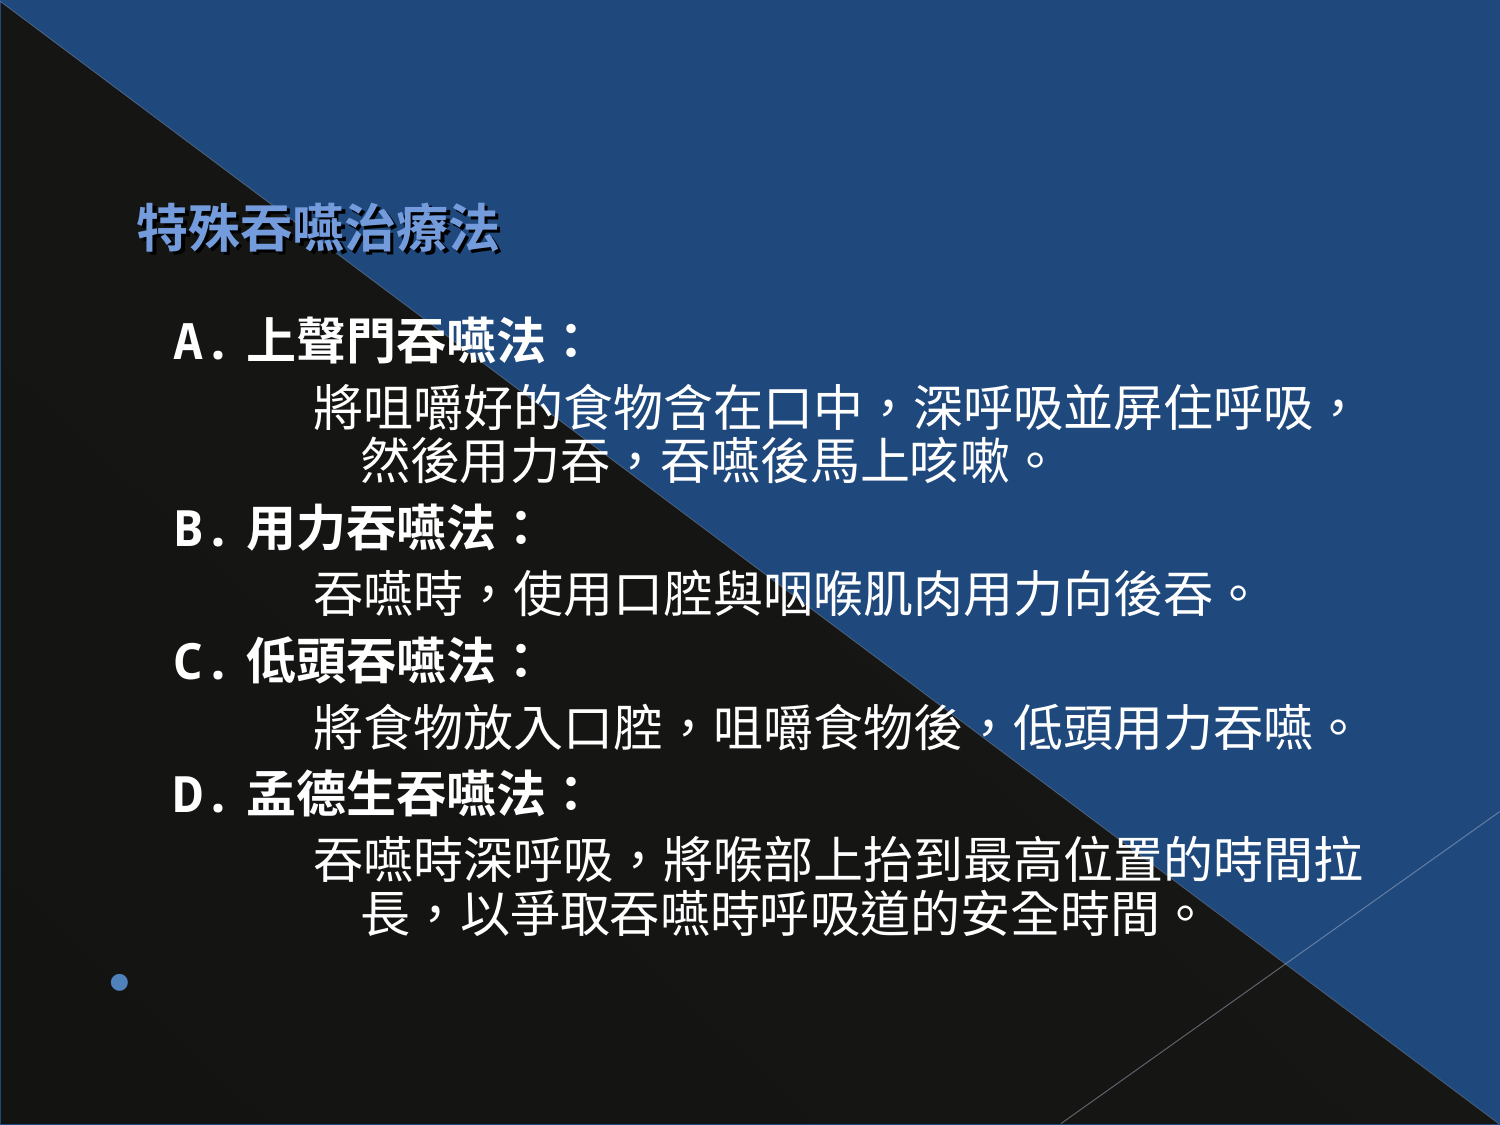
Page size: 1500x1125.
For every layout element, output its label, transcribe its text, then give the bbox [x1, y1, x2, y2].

list A.上聲門吞嚥法： 將咀嚼好的食物含在口中，深呼吸並屏住呼吸，然後用力吞，吞嚥後馬上咳嗽。 B.用力吞嚥法： 吞嚥時，使用口腔與咽喉肌肉用力向後吞。 C.低頭吞嚥法： 將食物放入口腔，咀嚼食物後，低頭用力吞嚥。 D.孟德生吞嚥法： 吞嚥時深呼吸，將喉部上抬到最高位置的時間拉長，以爭取吞嚥時呼吸道的安全時間。 [75, 308, 1426, 1008]
title 特殊吞嚥治療法 [82, 140, 1433, 329]
